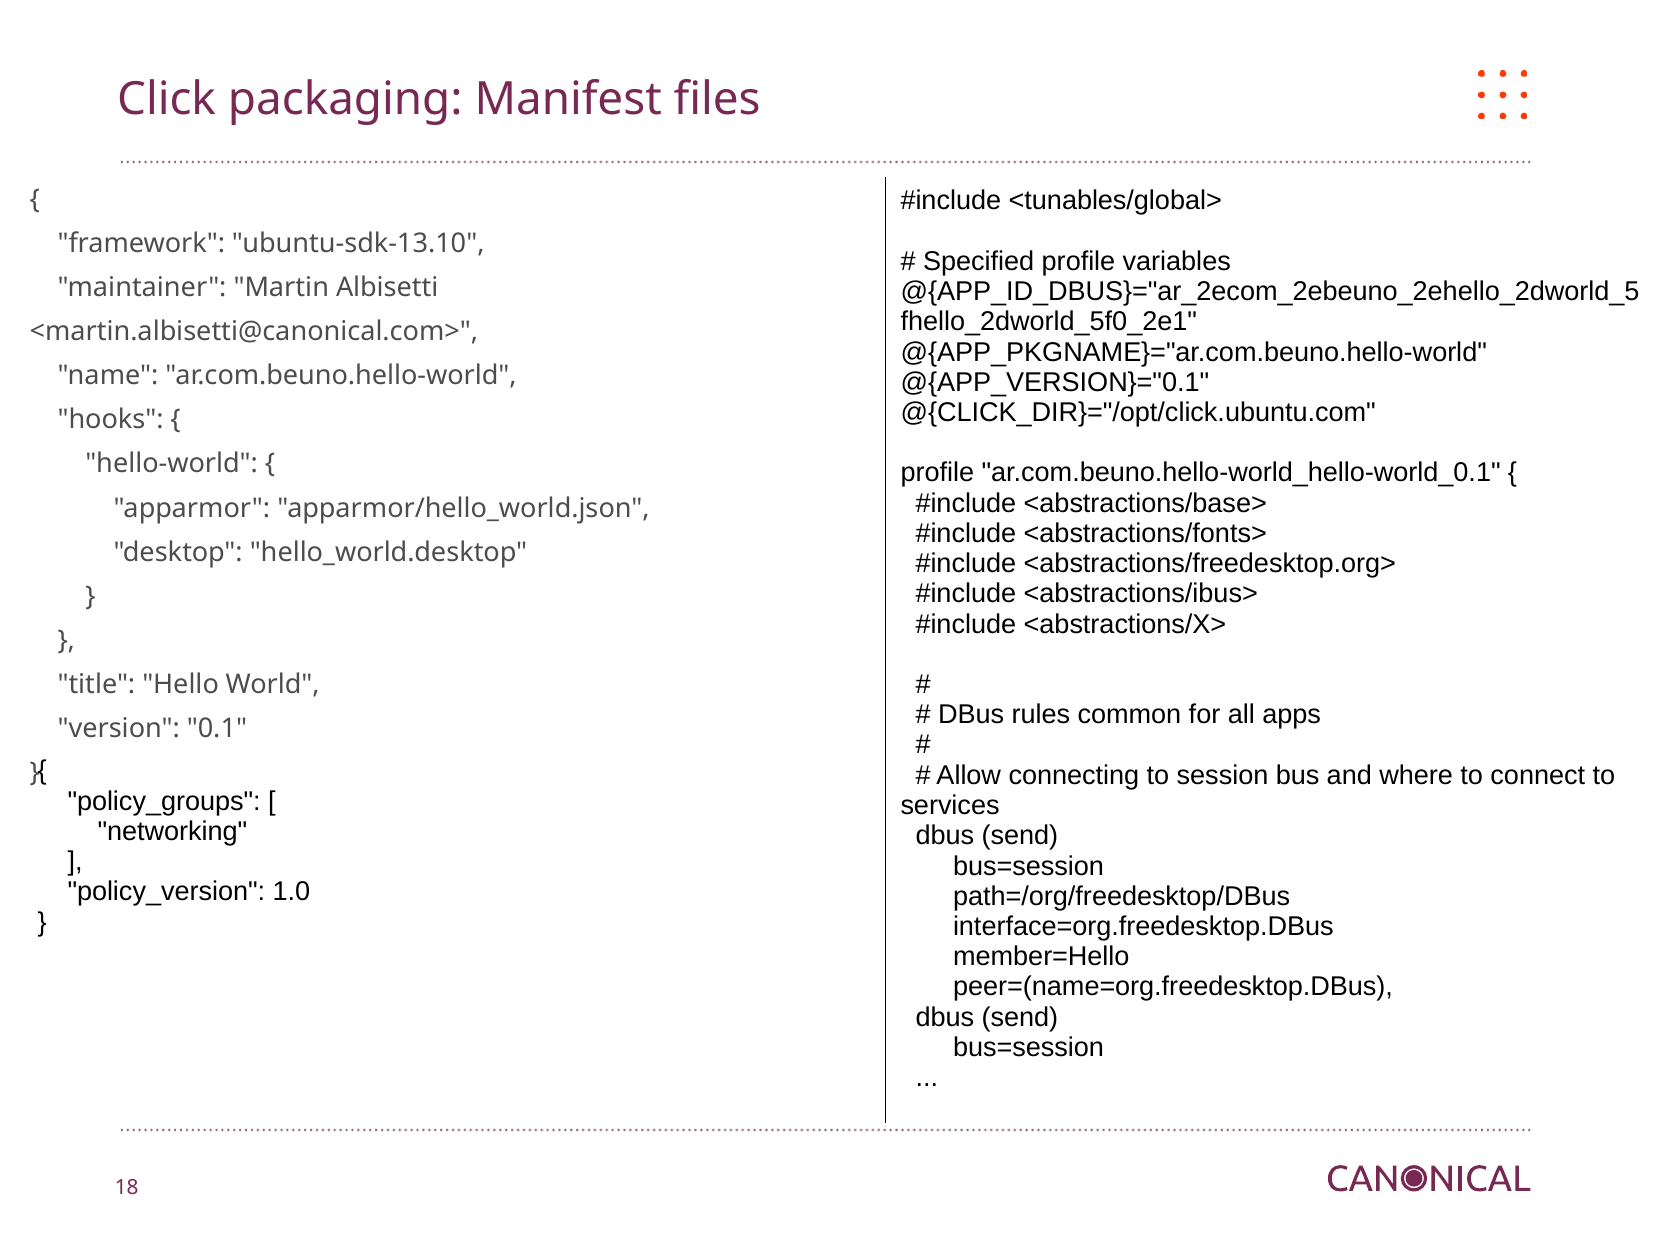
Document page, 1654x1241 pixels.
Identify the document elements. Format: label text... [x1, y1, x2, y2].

text_box { "policy_groups": [ "networking" ], "policy_version": 1.0 } [22, 747, 325, 975]
picture [111, 159, 885, 166]
list { "framework": "ubuntu-sdk-13.10", "maintainer": "Martin Albisetti <martin.albisetti@canonical.com>", "name": "ar.com.beuno.hello-world", "hooks": { "hello-world": { "apparmor": "apparmor/hello_world.json", "desktop": "hello_world.desktop" } }, "title": "Hello World", "version": "0.1" } [29, 172, 885, 680]
picture [1478, 70, 1527, 119]
text_box #include <tunables/global> # Specified profile variables @{APP_ID_DBUS}="ar_2ecom_2ebeuno_2ehello_2dworld_5fhello_2dworld_5f0_2e1" @{APP_PKGNAME}="ar.com.beuno.hello-world" @{APP_VERSION}="0.1" @{CLICK_DIR}="/opt/click.ubuntu.com" profile "ar.com.beuno.hello-world_hello-world_0.1" { #include <abstractions/base> #include <abstractions/fonts> #include <abstractions/freedesktop.org> #include <abstractions/ibus> #include <abstractions/X> # # DBus rules common for all apps # # Allow connecting to session bus and where to connect to services dbus (send) bus=session path=/org/freedesktop/DBus interface=org.freedesktop.DBus member=Hello peer=(name=org.freedesktop.DBus), dbus (send) bus=session ... [885, 147, 1654, 1100]
picture [111, 1127, 1533, 1134]
title Click packaging: Manifest files [117, 71, 1447, 123]
